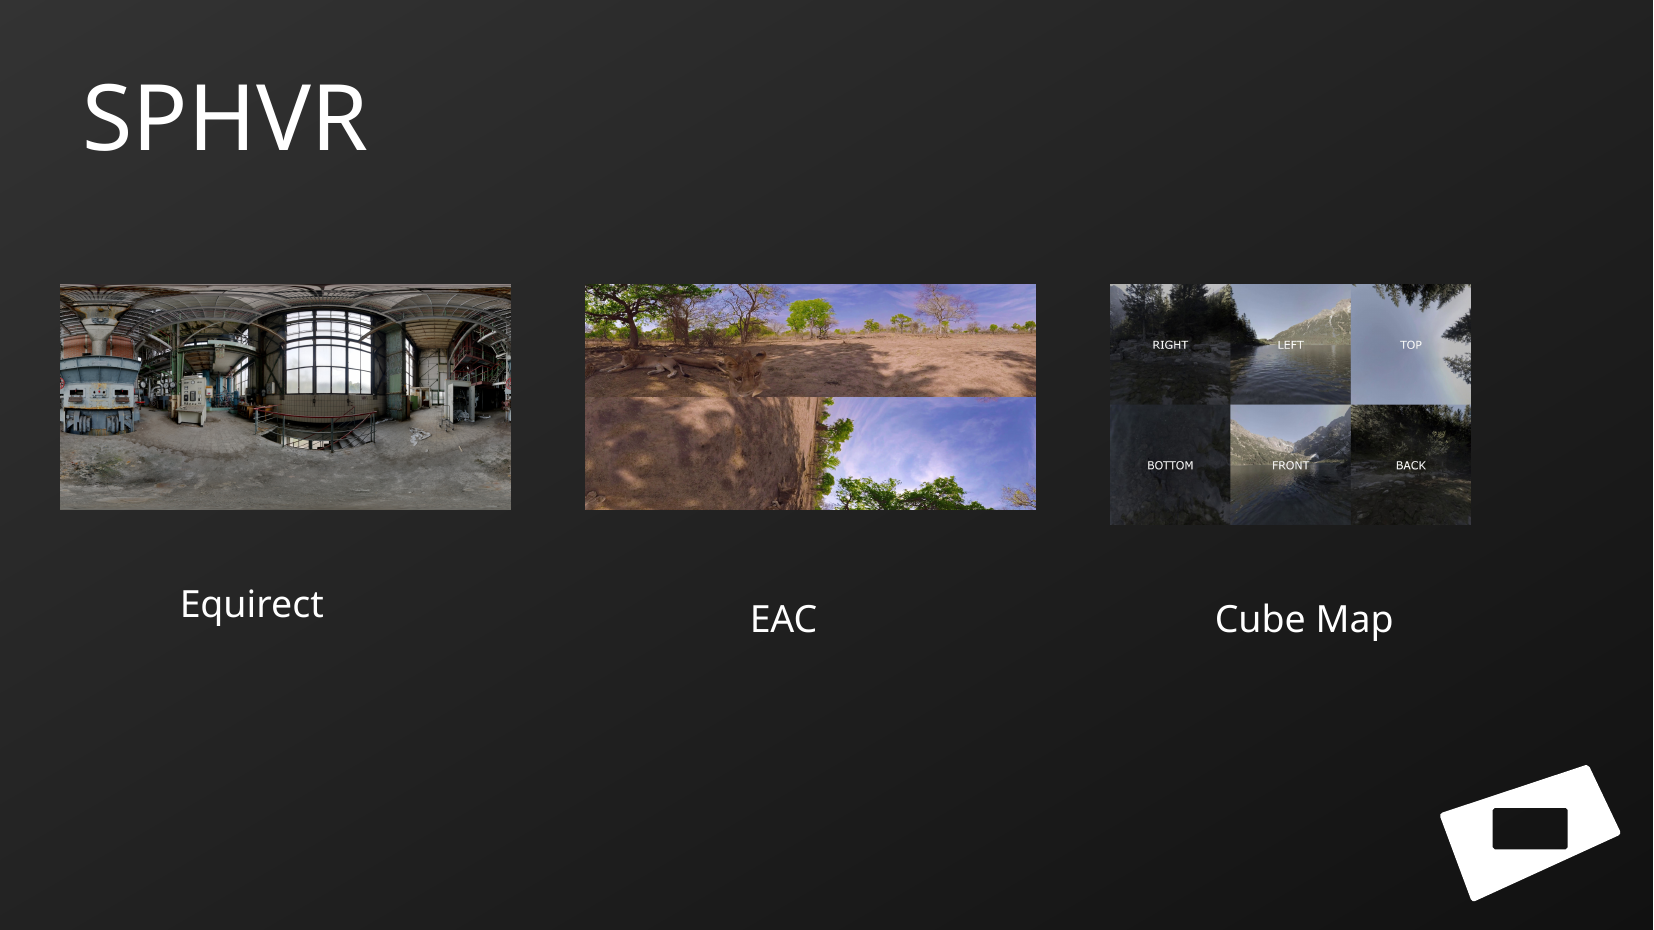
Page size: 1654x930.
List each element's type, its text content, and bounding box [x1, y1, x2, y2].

text_box Equirect [165, 570, 361, 630]
title SPHVR [82, 37, 1571, 193]
text_box Cube Map [1200, 585, 1653, 645]
picture [585, 284, 1036, 511]
picture [60, 284, 511, 511]
picture [1110, 284, 1471, 525]
text_box EAC [735, 585, 1200, 645]
picture [1440, 765, 1621, 902]
